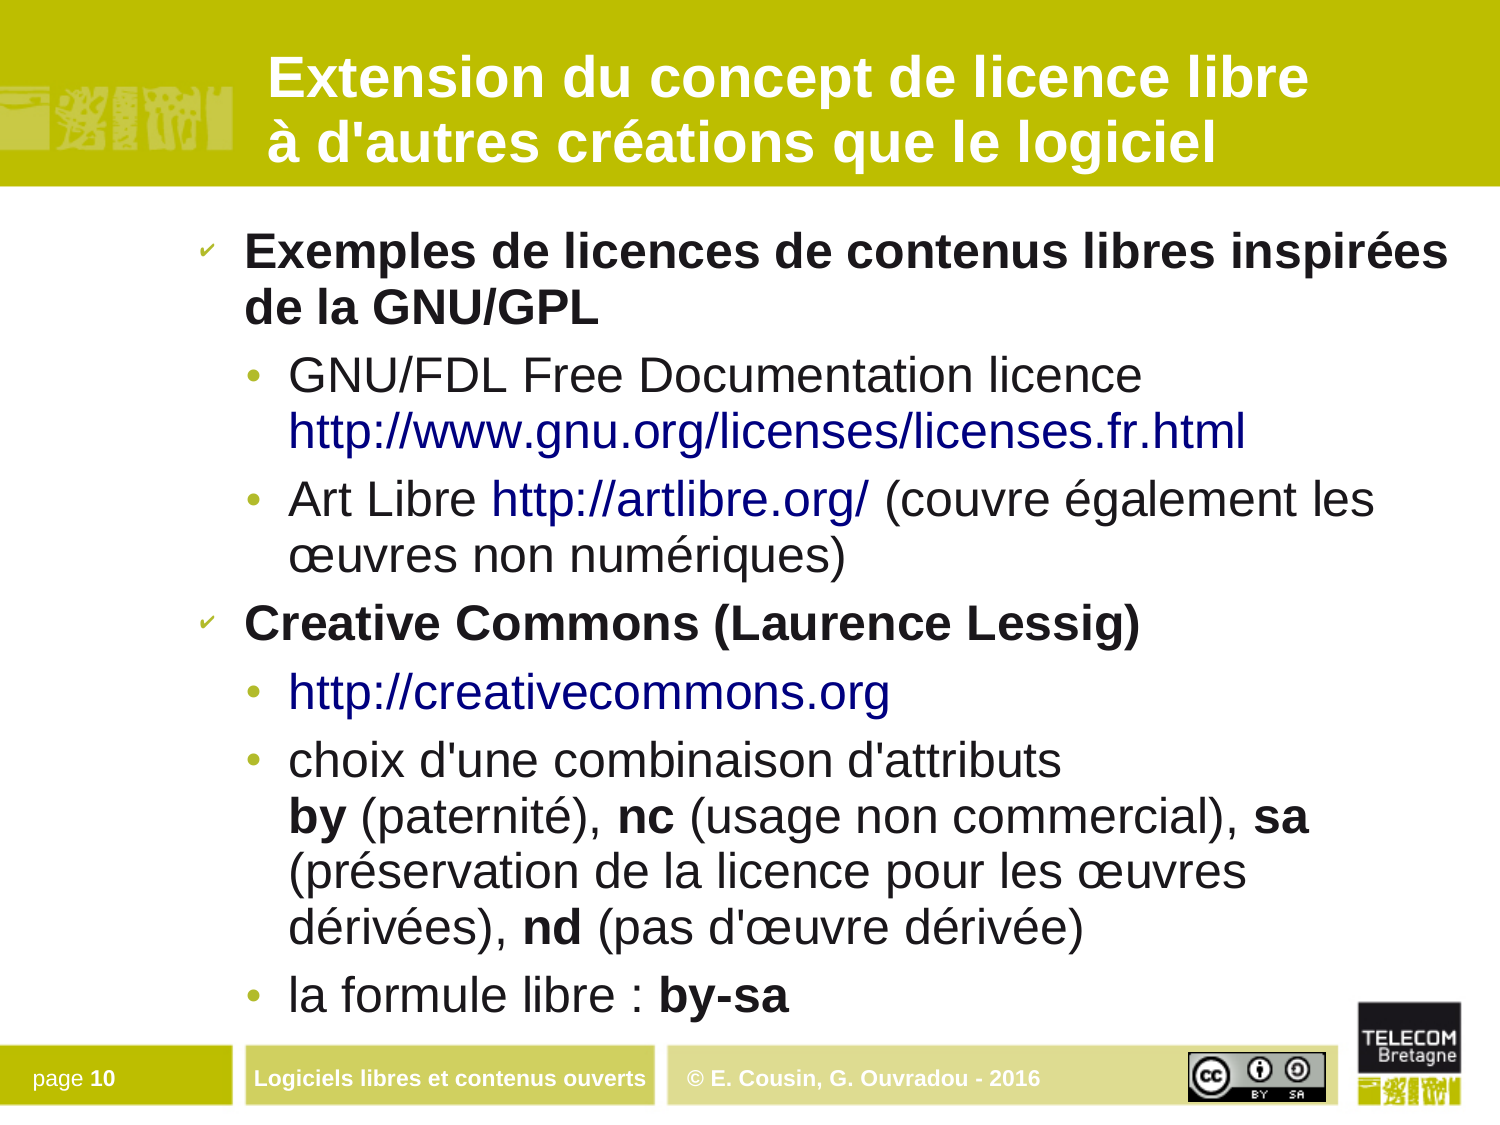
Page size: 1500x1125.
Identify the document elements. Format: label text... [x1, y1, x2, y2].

picture [0, 0, 1500, 1125]
list Exemples de licences de contenus libres inspirées de la GNU/GPL GNU/FDL Free Documentation licence http://www.gnu.org/licenses/licenses.fr.html Art Libre http://artlibre.org/ (couvre également les œuvres non numériques) Creative Commons (Laurence Lessig) http://creativecommons.org choix d'une combinaison d'attributs by (paternité), nc (usage non commercial), sa (préservation de la licence pour les œuvres dérivées), nd (pas d'œuvre dérivée) la formule libre : by-sa [200, 223, 1459, 1037]
title Extension du concept de licence libre à d'autres créations que le logiciel [267, 39, 1481, 181]
